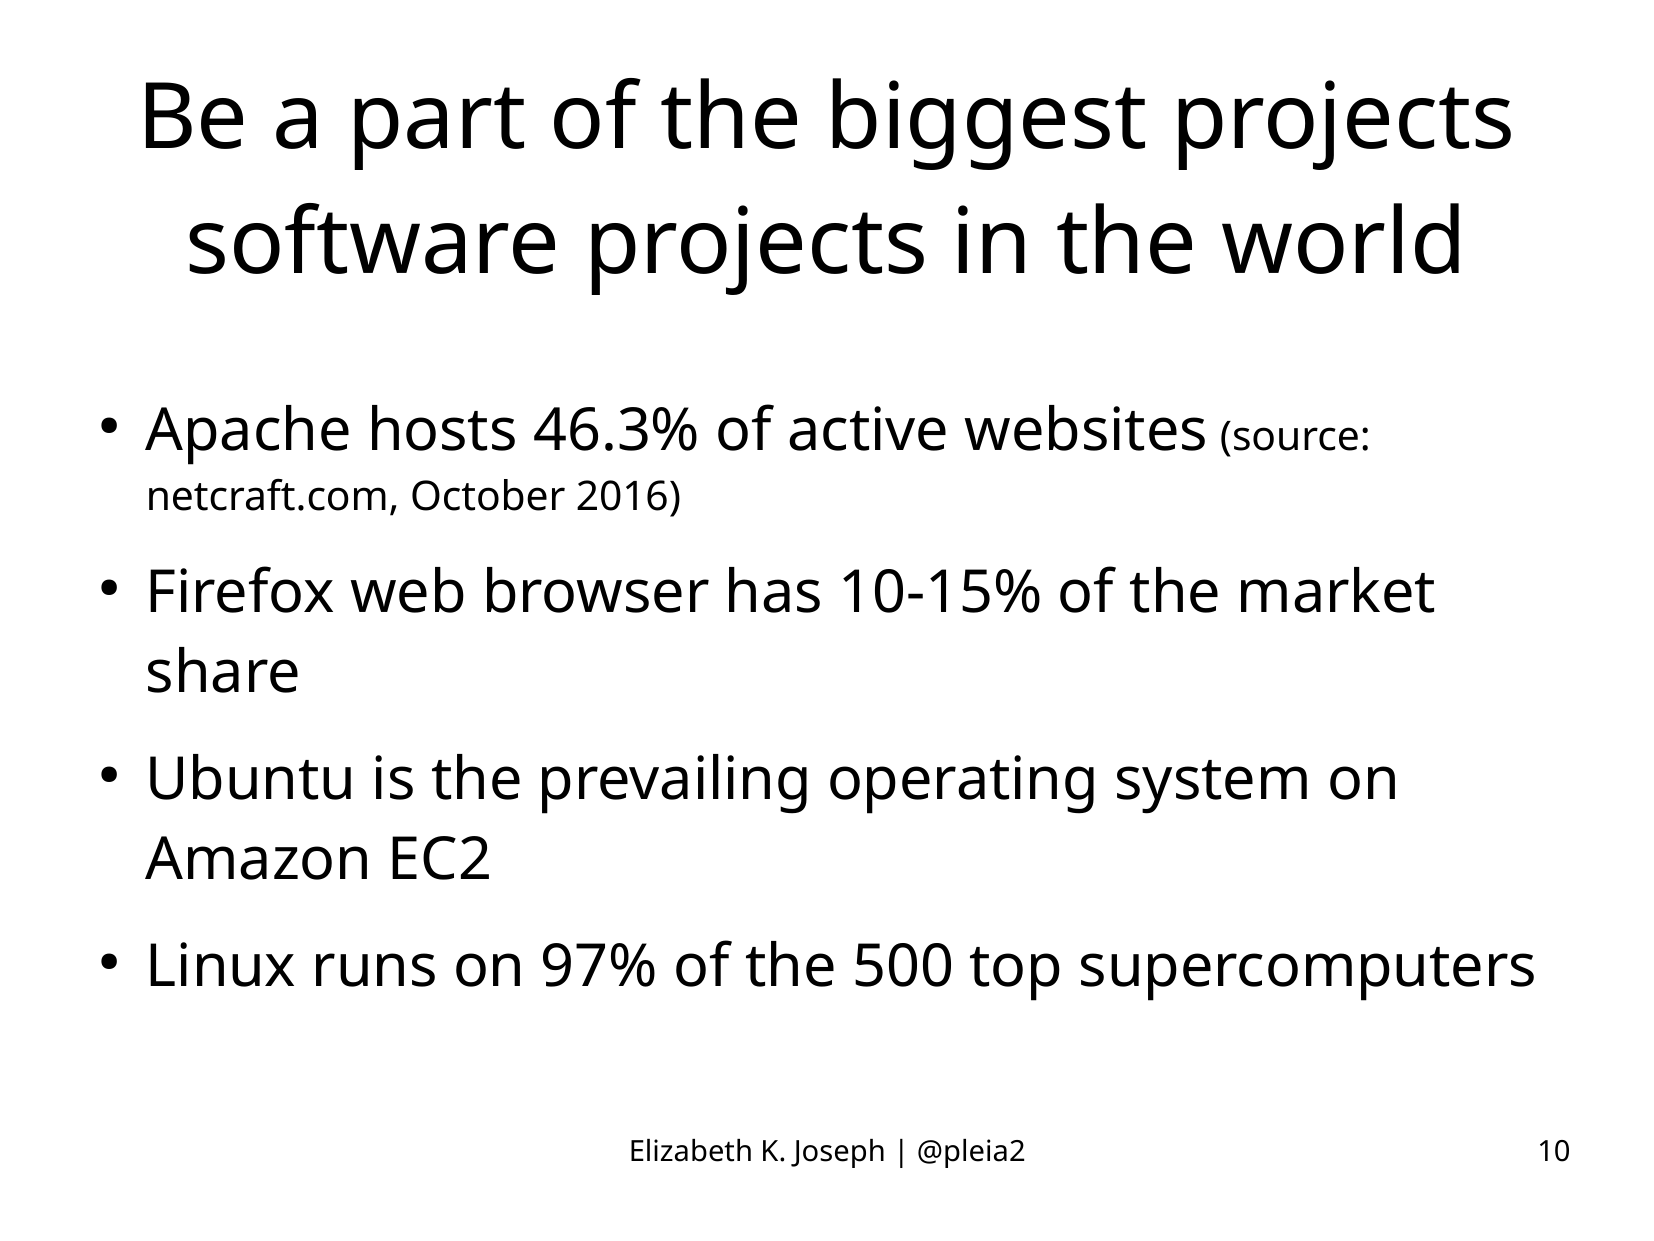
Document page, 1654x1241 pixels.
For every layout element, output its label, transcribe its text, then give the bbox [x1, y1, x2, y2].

title Be a part of the biggest projects software projects in the world [82, 20, 1571, 290]
list Apache hosts 46.3% of active websites (source: netcraft.com, October 2016) Firefox web browser has 10-15% of the market share Ubuntu is the prevailing operating system on Amazon EC2 Linux runs on 97% of the 500 top supercomputers [82, 290, 1571, 1010]
